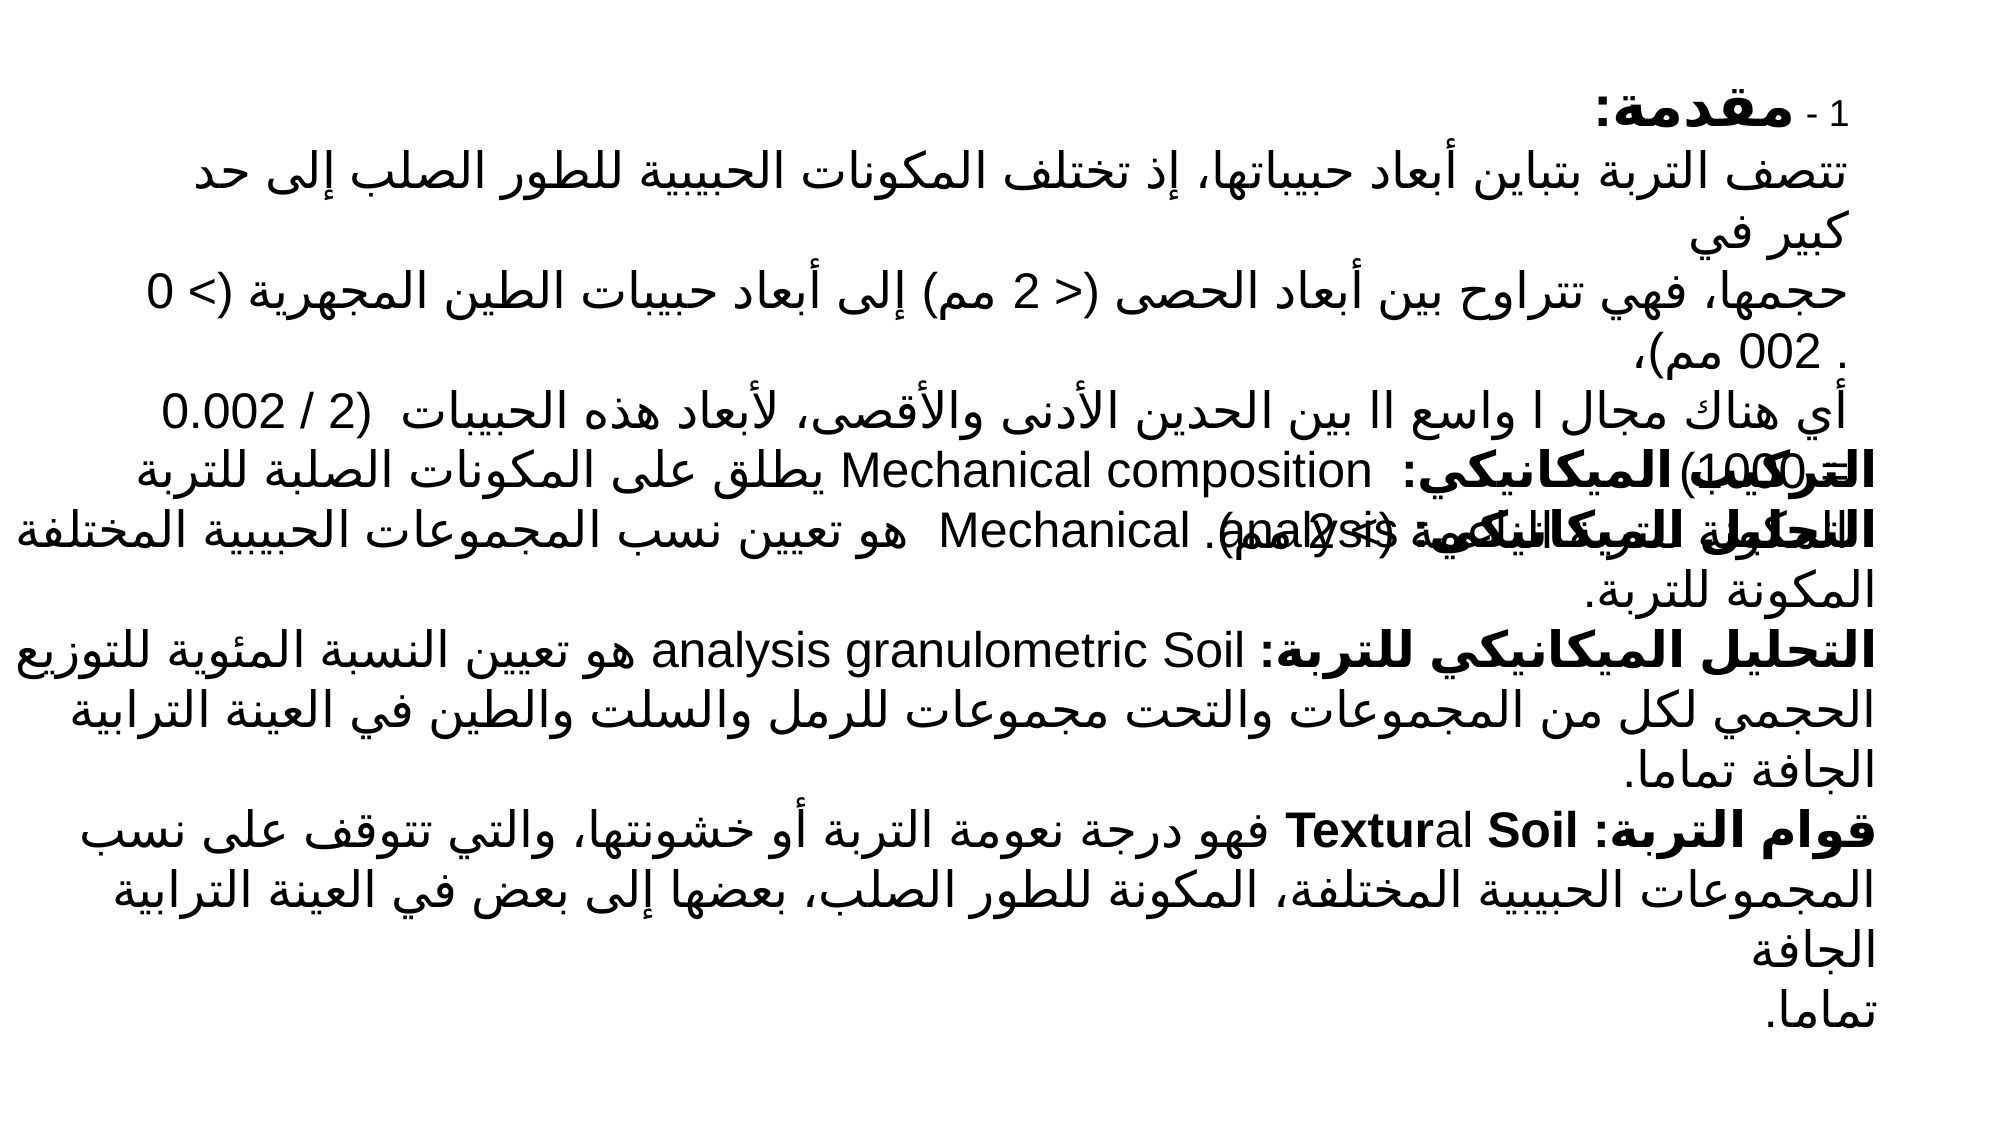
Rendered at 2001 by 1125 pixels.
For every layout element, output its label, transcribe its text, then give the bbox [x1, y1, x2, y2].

text_box 1 - مقدمة: تتصف التربة بتباين أبعاد حبيباتها، إذ تختلف المكونات الحبيبية للطور الصلب إلى حد كبير في حجمها، فهي تتراوح بين أبعاد الحصى (< 2 مم) إلى أبعاد حبيبات الطين المجهرية (> 0 . 002 مم)، أي هناك مجال ا واسع اا بين الحدين الأدنى والأقصى، لأبعاد هذه الحبيبات (2 / 0.002 = 1000) المكونة للتربة الناعمة (> 2 مم). [131, 61, 1869, 430]
text_box التركيب الميكانيكي: Mechanical composition يطلق على المكونات الصلبة للتربة التحليل الميكانيكي: Mechanical analysis هو تعيين نسب المجموعات الحبيبية المختلفة المكونة للتربة. التحليل الميكانيكي للتربة: analysis granulometric Soil هو تعيين النسبة المئوية للتوزيع الحجمي لكل من المجموعات والتحت مجموعات للرمل والسلت والطين في العينة الترابية الجافة تماما. قوام التربة: Textural Soil فهو درجة نعومة التربة أو خشونتها، والتي تتوقف على نسب المجموعات الحبيبية المختلفة، المكونة للطور الصلب، بعضها إلى بعض في العينة الترابية الجافة تماما. [0, 430, 1898, 1045]
